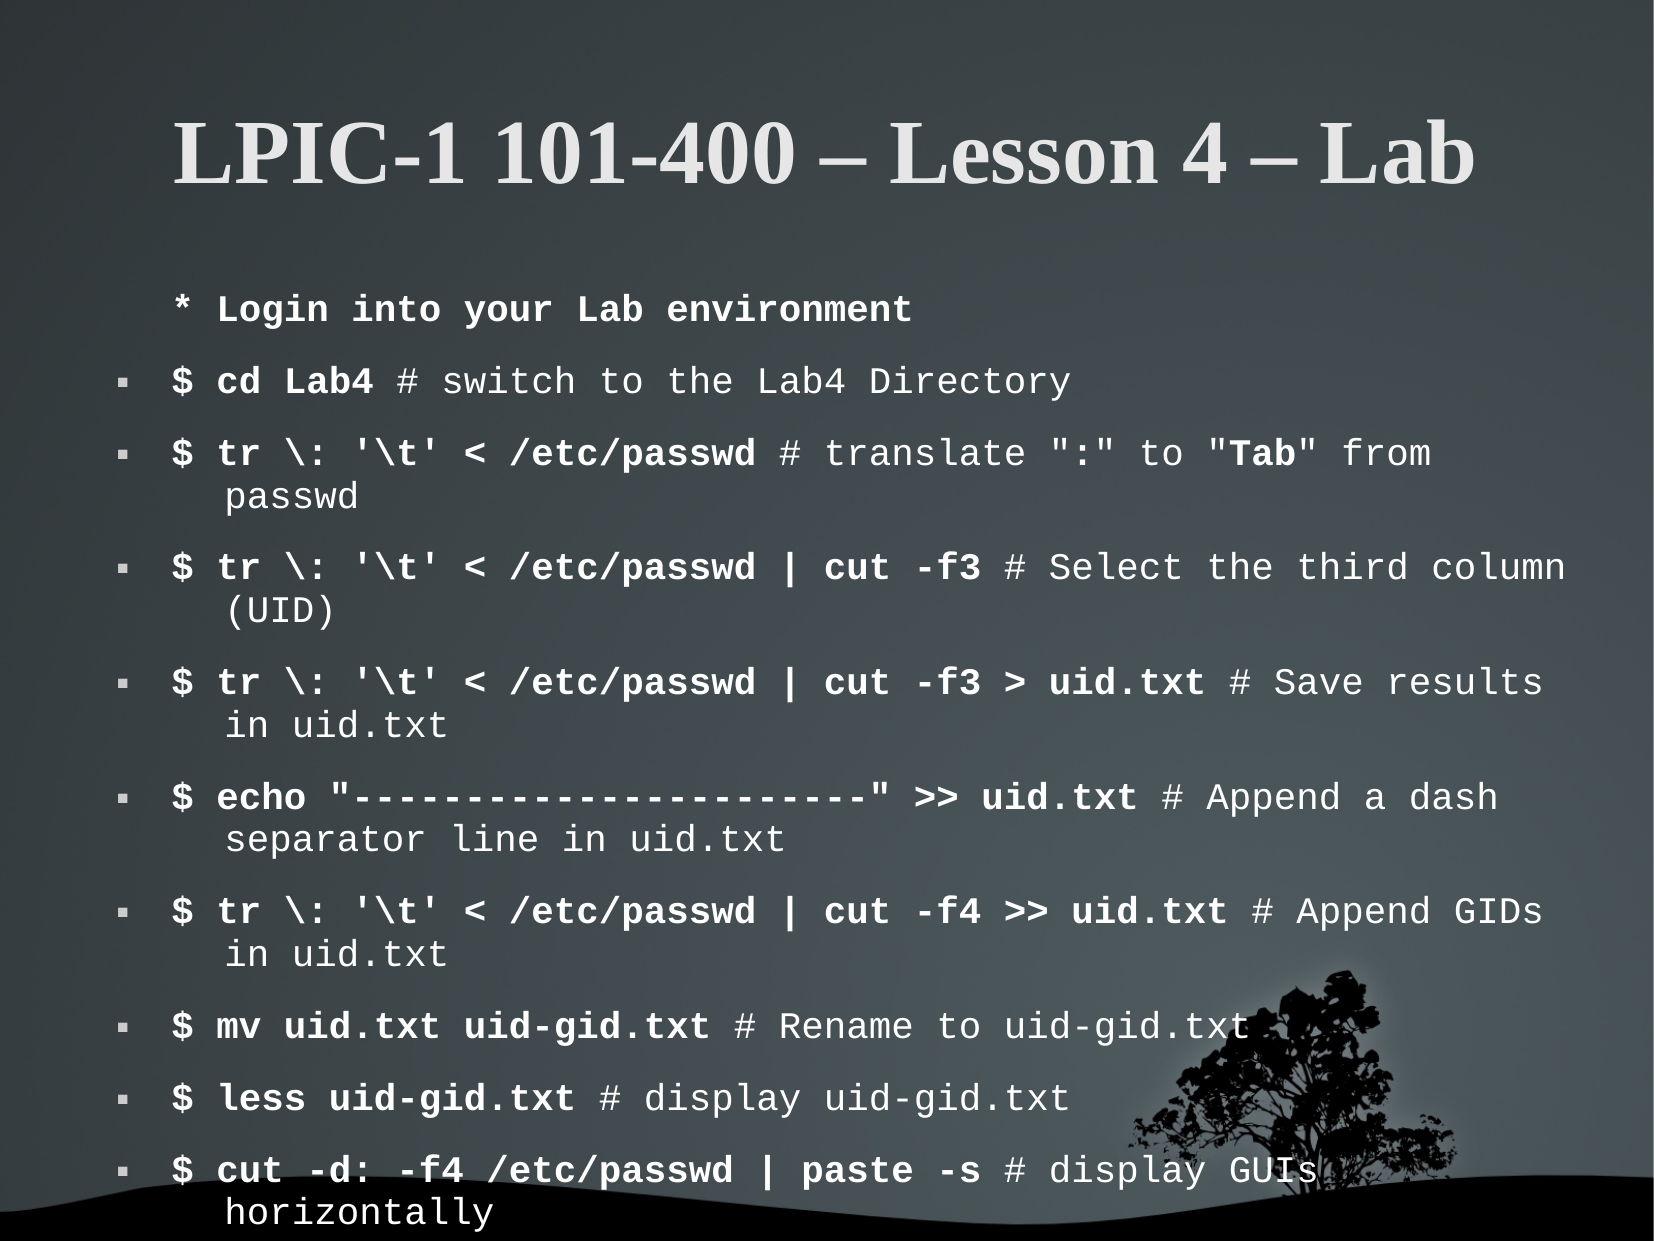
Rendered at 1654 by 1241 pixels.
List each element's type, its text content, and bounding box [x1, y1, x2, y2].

list * Login into your Lab environment $ cd Lab4 # switch to the Lab4 Directory $ tr \: '\t' < /etc/passwd # translate ":" to "Tab" from passwd $ tr \: '\t' < /etc/passwd | cut -f3 # Select the third column (UID) $ tr \: '\t' < /etc/passwd | cut -f3 > uid.txt # Save results in uid.txt $ echo "-----------------------" >> uid.txt # Append a dash separator line in uid.txt $ tr \: '\t' < /etc/passwd | cut -f4 >> uid.txt # Append GIDs in uid.txt $ mv uid.txt uid-gid.txt # Rename to uid-gid.txt $ less uid-gid.txt # display uid-gid.txt $ cut -d: -f4 /etc/passwd | paste -s # display GUIs horizontally $ cut -d: -f4 /etc/passwd | paste -s -d+ # Use "+" as delimiter $ cut -d: -f4 /etc/passwd | paste -s -d+ | bc # add then up! [82, 290, 1571, 1241]
picture [0, 0, 1654, 1241]
title LPIC-1 101-400 – Lesson 4 – Lab [82, 49, 1571, 257]
